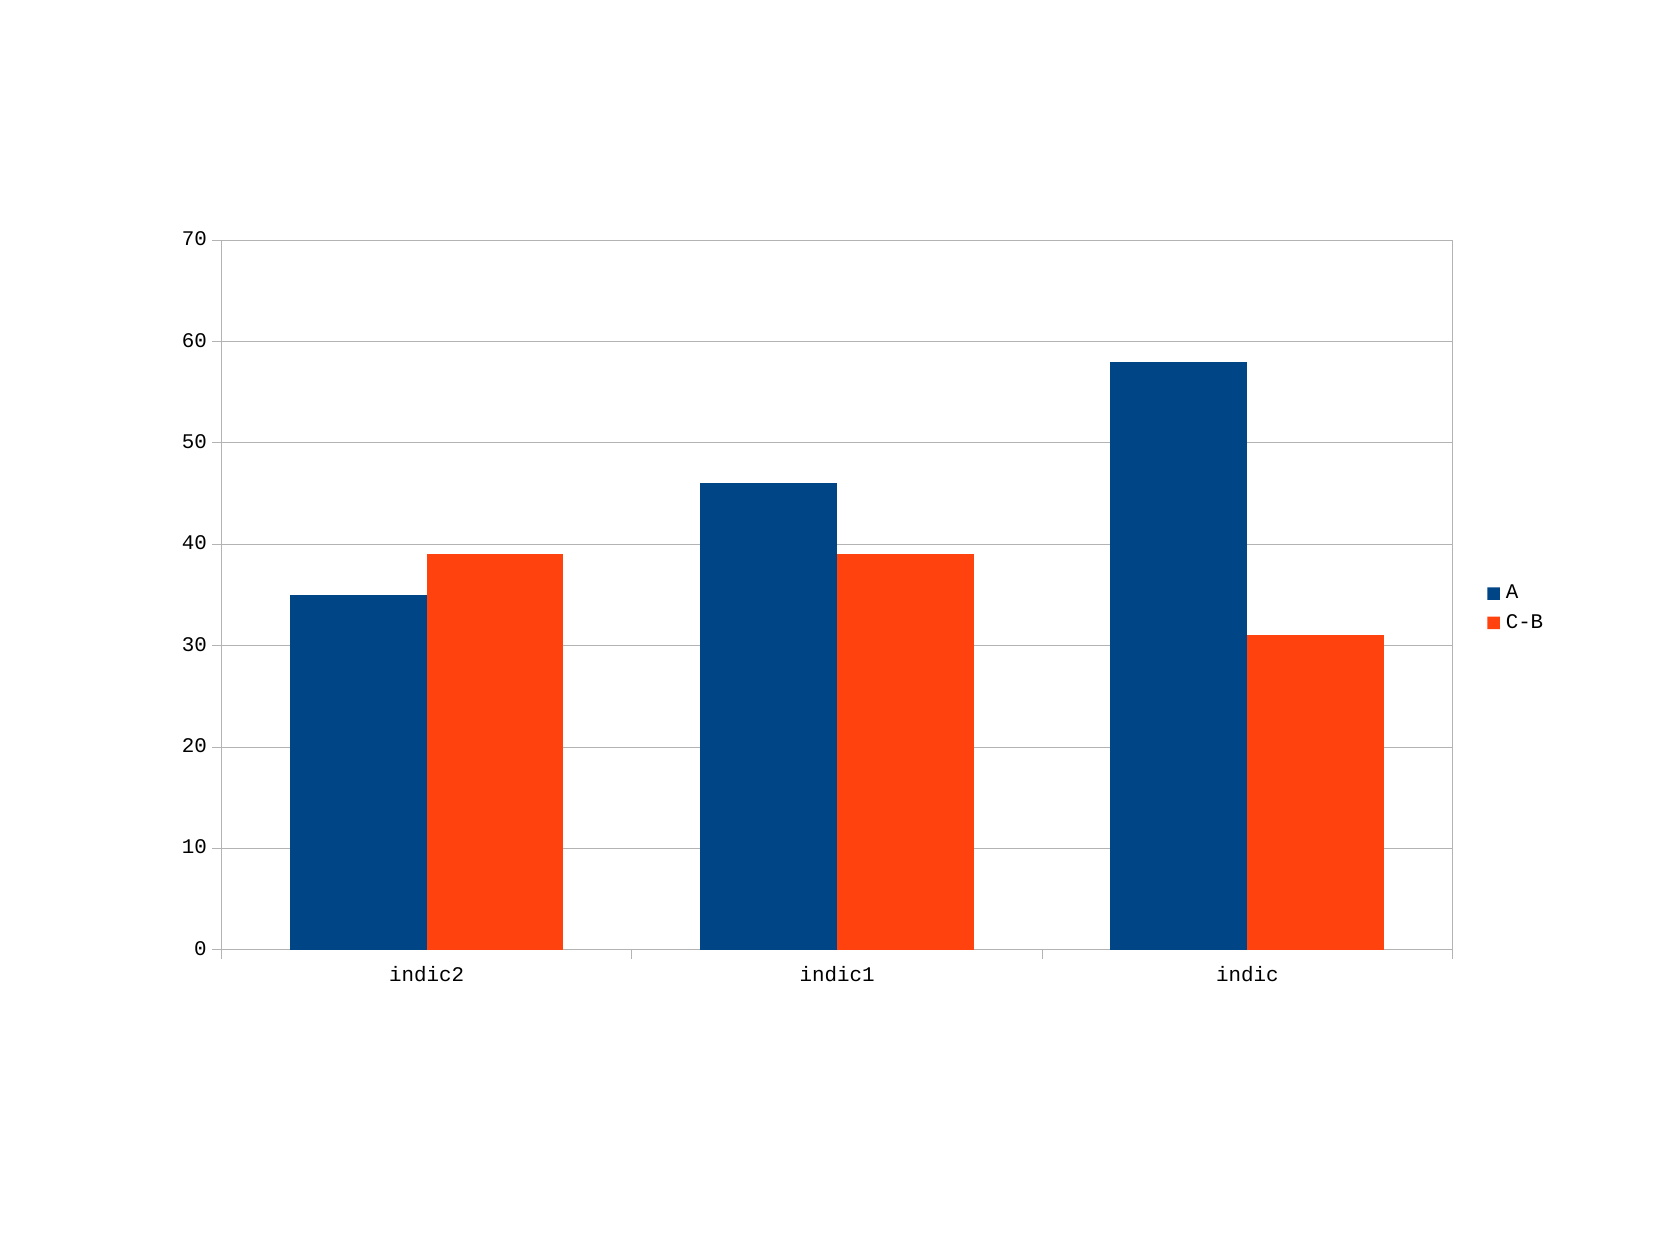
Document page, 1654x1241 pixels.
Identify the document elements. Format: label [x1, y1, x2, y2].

chart [153, 212, 1563, 1004]
